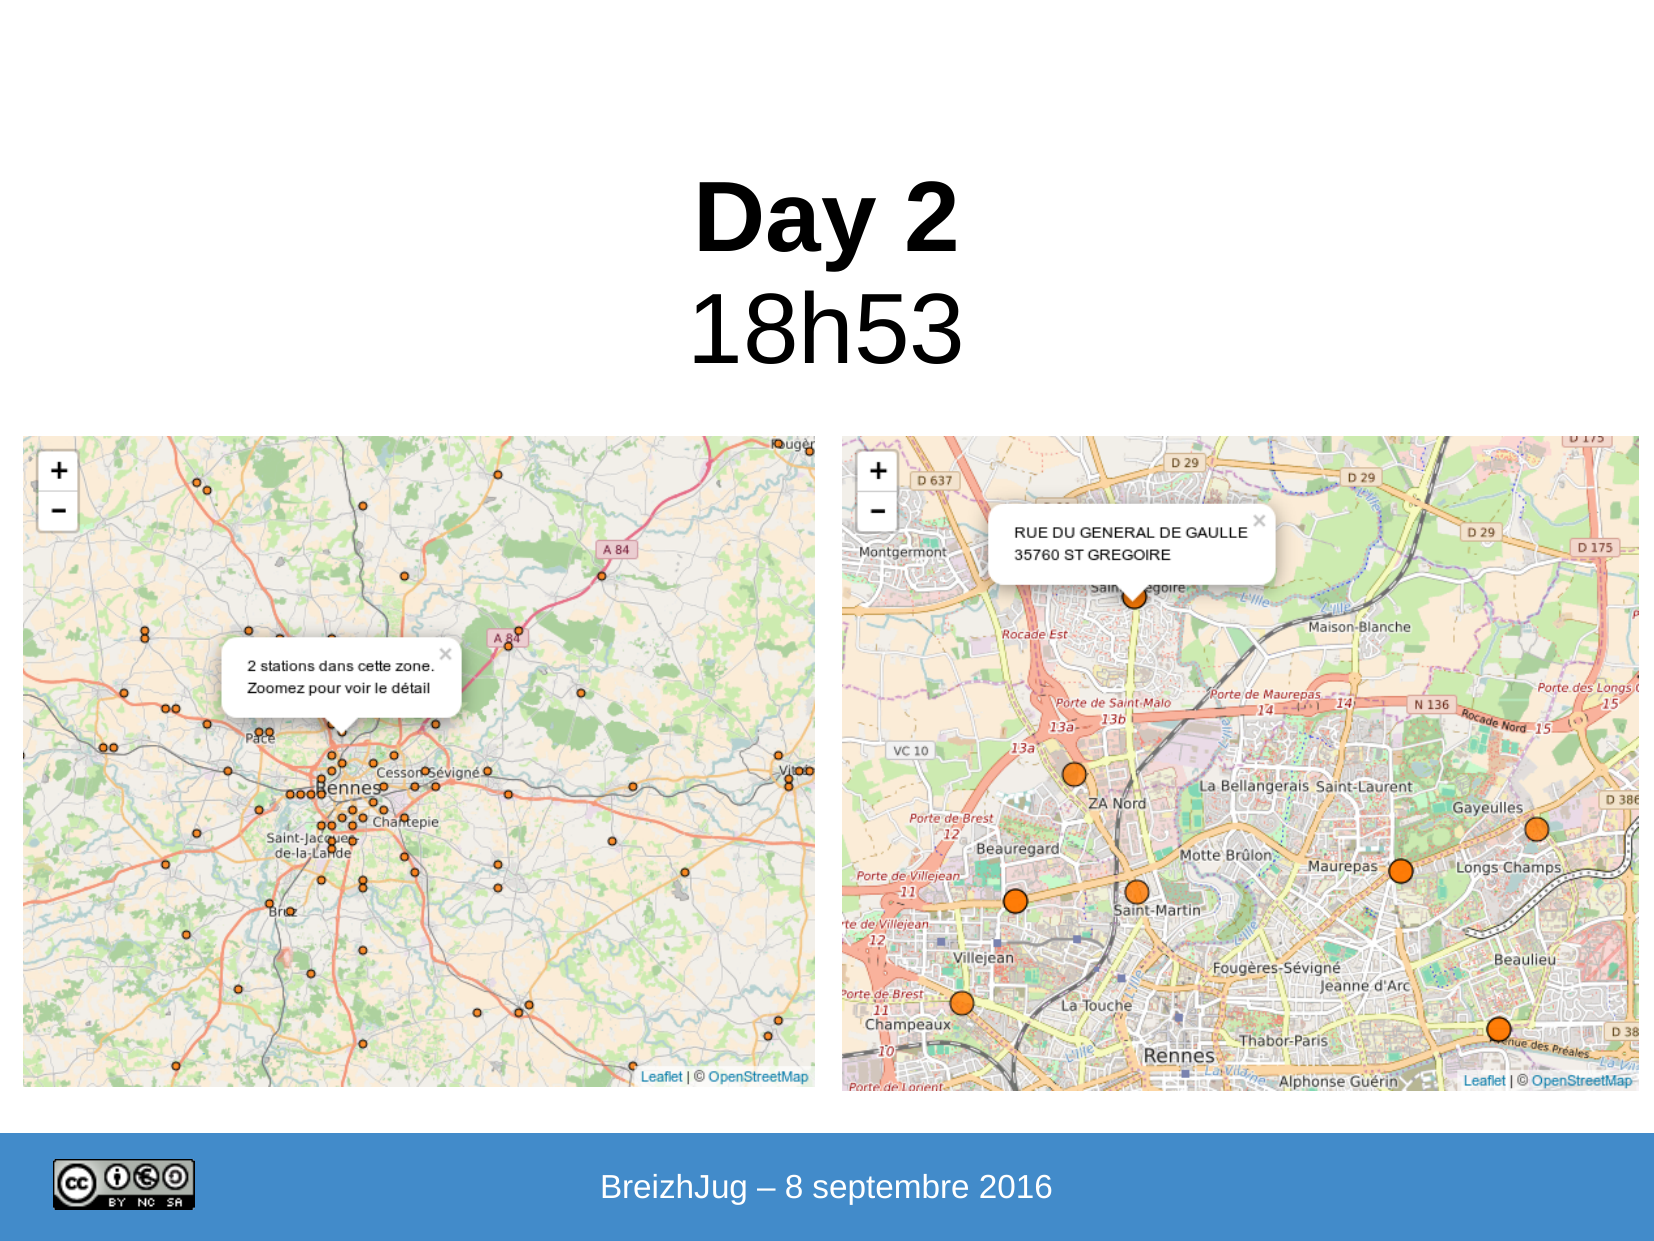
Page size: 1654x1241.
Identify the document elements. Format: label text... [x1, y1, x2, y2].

picture [23, 436, 815, 1087]
picture [53, 1159, 195, 1210]
picture [842, 436, 1639, 1091]
subtitle Day 2 18h53 [82, 49, 1571, 1010]
